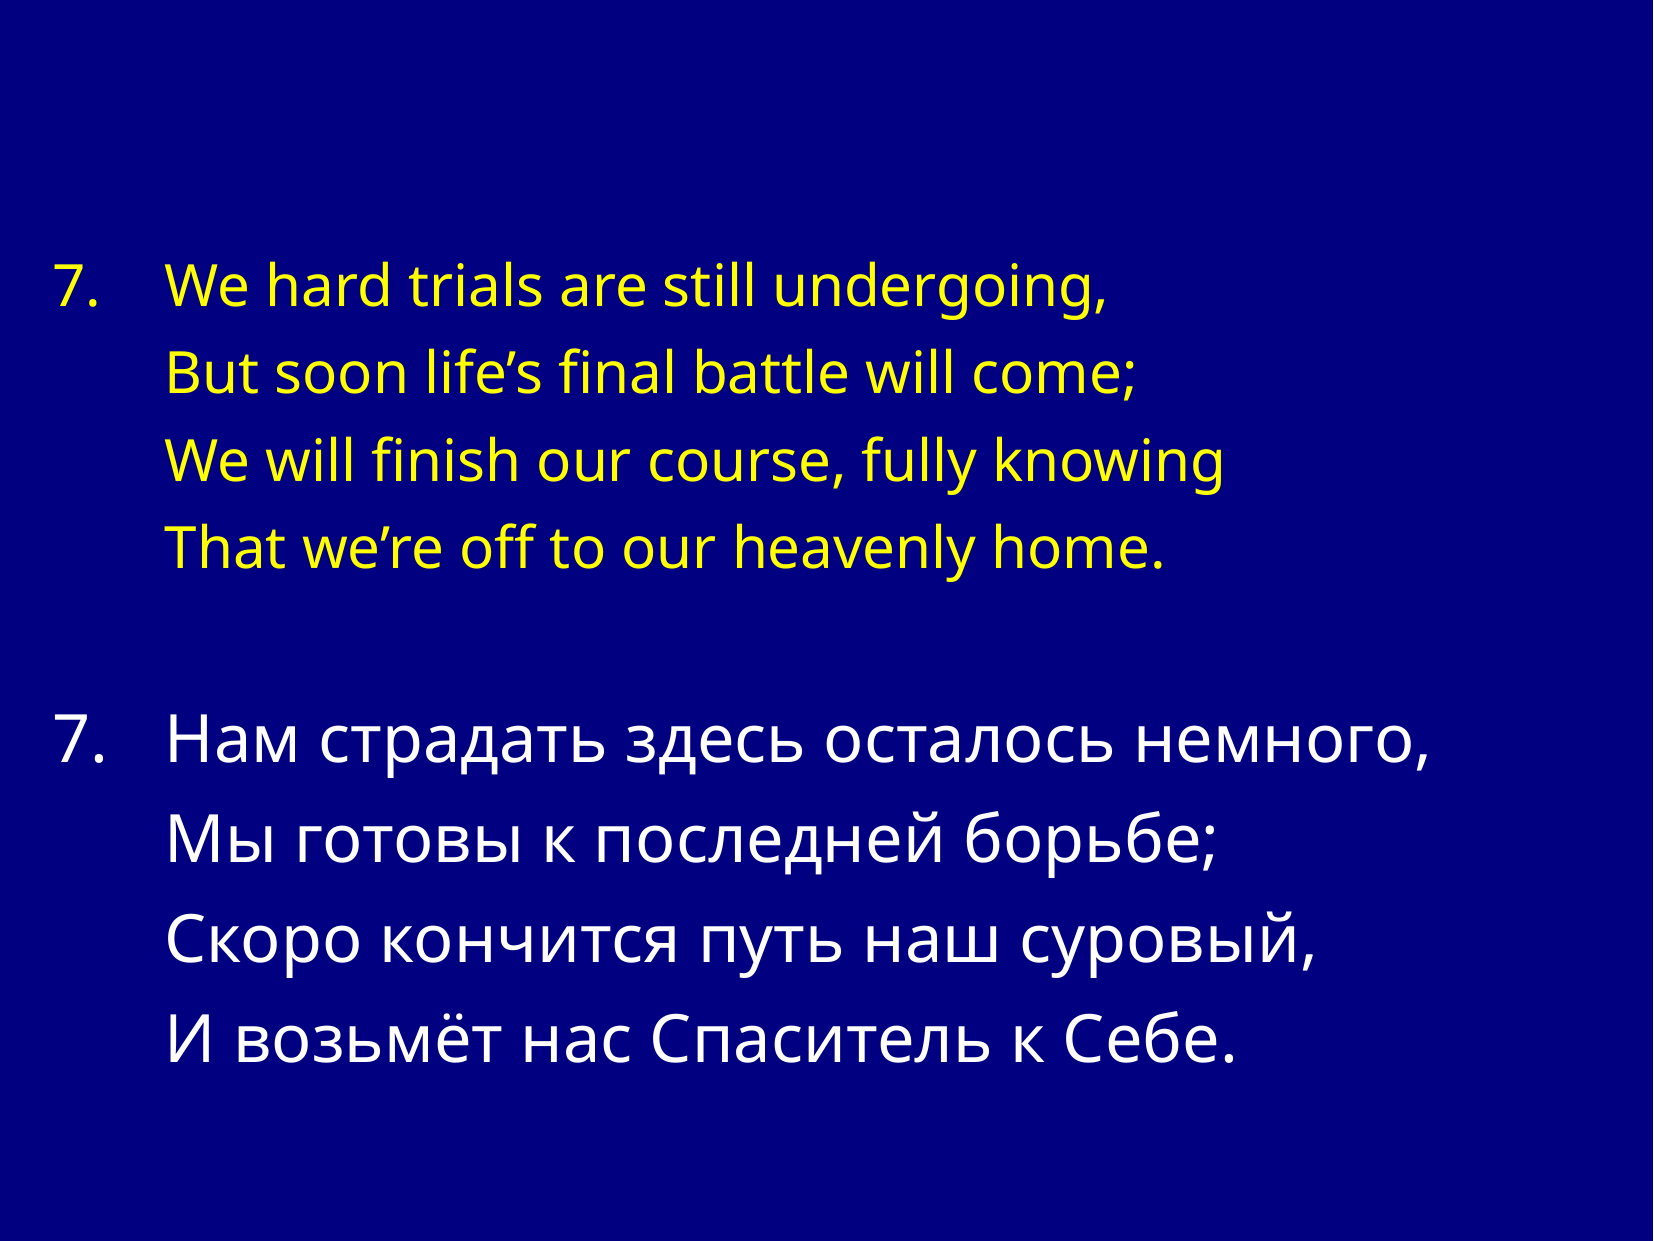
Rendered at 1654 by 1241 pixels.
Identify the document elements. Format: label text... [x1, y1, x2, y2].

text_box 7. Нам страдать здесь осталось немного, Мы готовы к последней борьбе; Скоро кончится путь наш суровый, И возьмёт нас Спаситель к Себе. [37, 675, 1653, 1163]
text_box 7. We hard trials are still undergoing, But soon life’s final battle will come; We will finish our course, fully knowing That we’re off to our heavenly home. [37, 150, 1653, 638]
